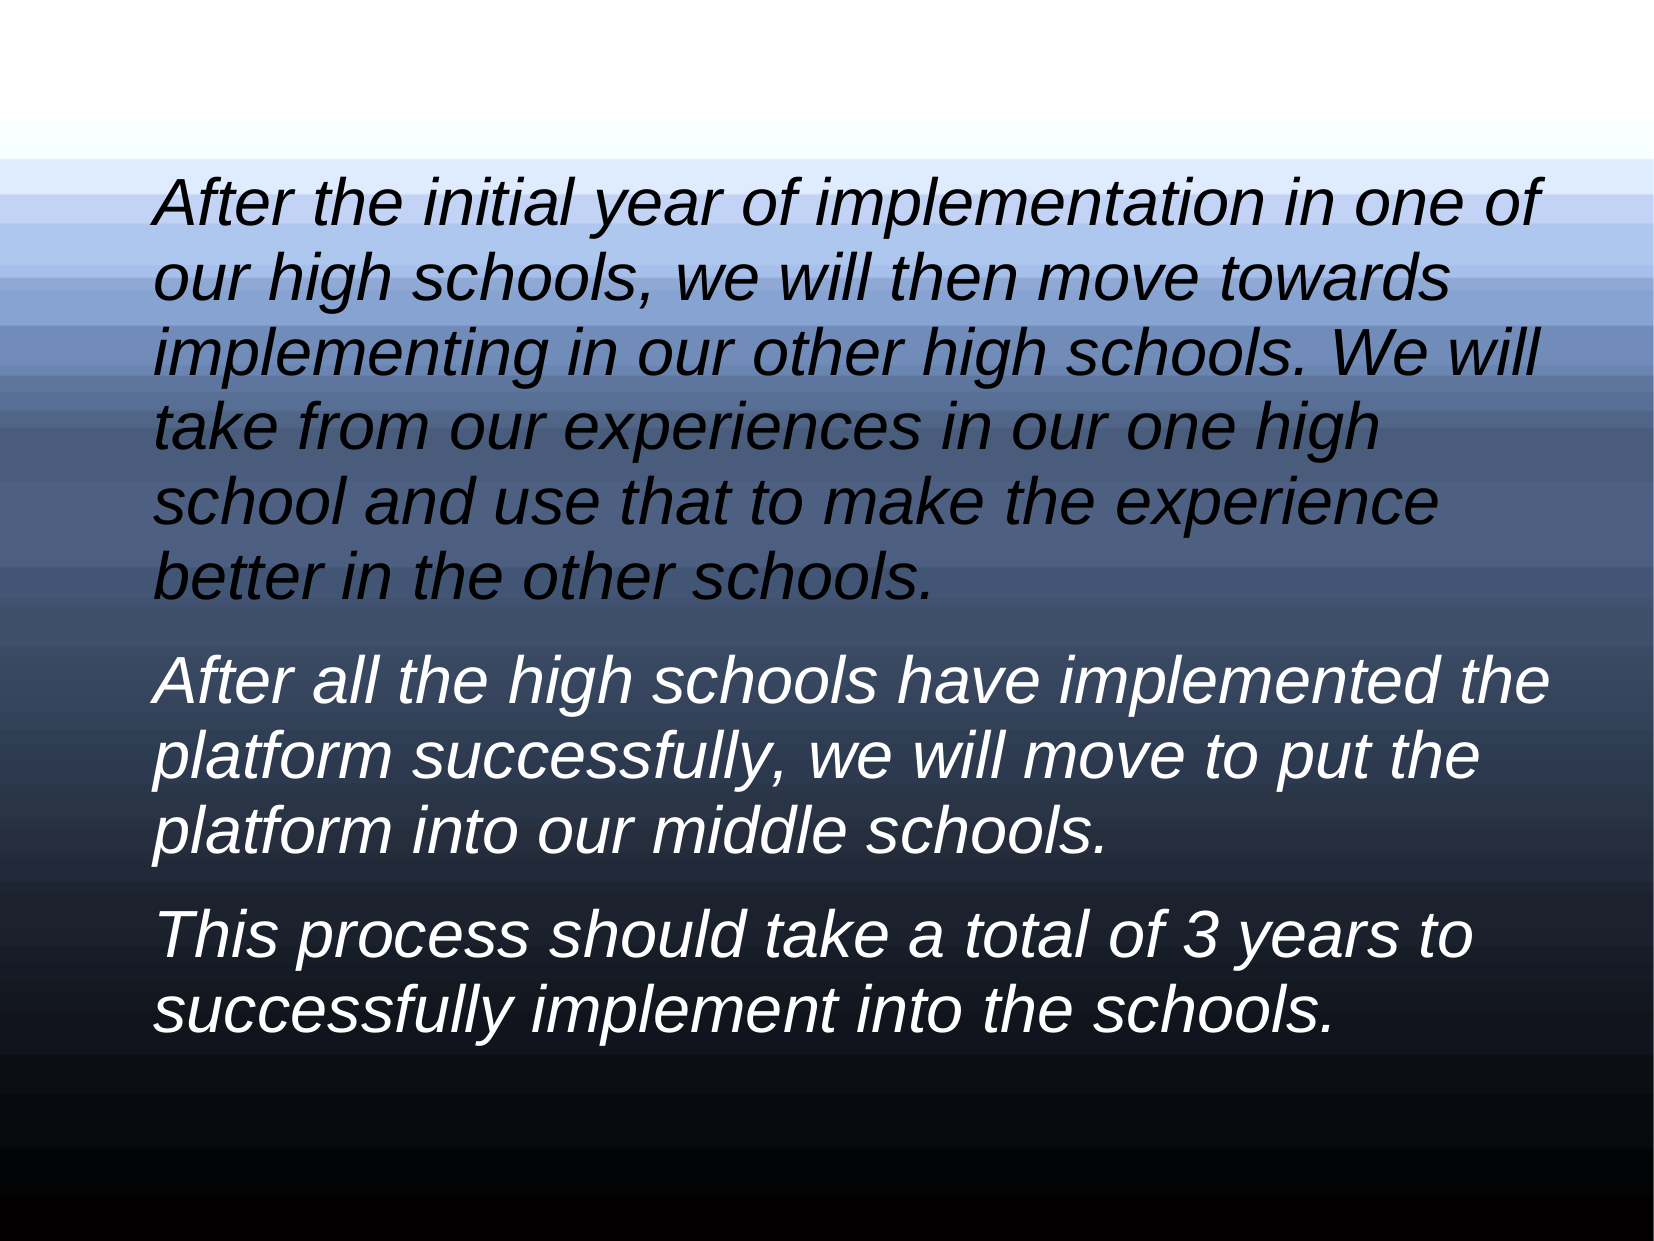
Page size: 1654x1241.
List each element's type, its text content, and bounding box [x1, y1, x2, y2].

list After the initial year of implementation in one of our high schools, we will then move towards implementing in our other high schools. We will take from our experiences in our one high school and use that to make the experience better in the other schools. After all the high schools have implemented the platform successfully, we will move to put the platform into our middle schools. This process should take a total of 3 years to successfully implement into the schools. [82, 165, 1571, 1109]
picture [0, 0, 1654, 1241]
